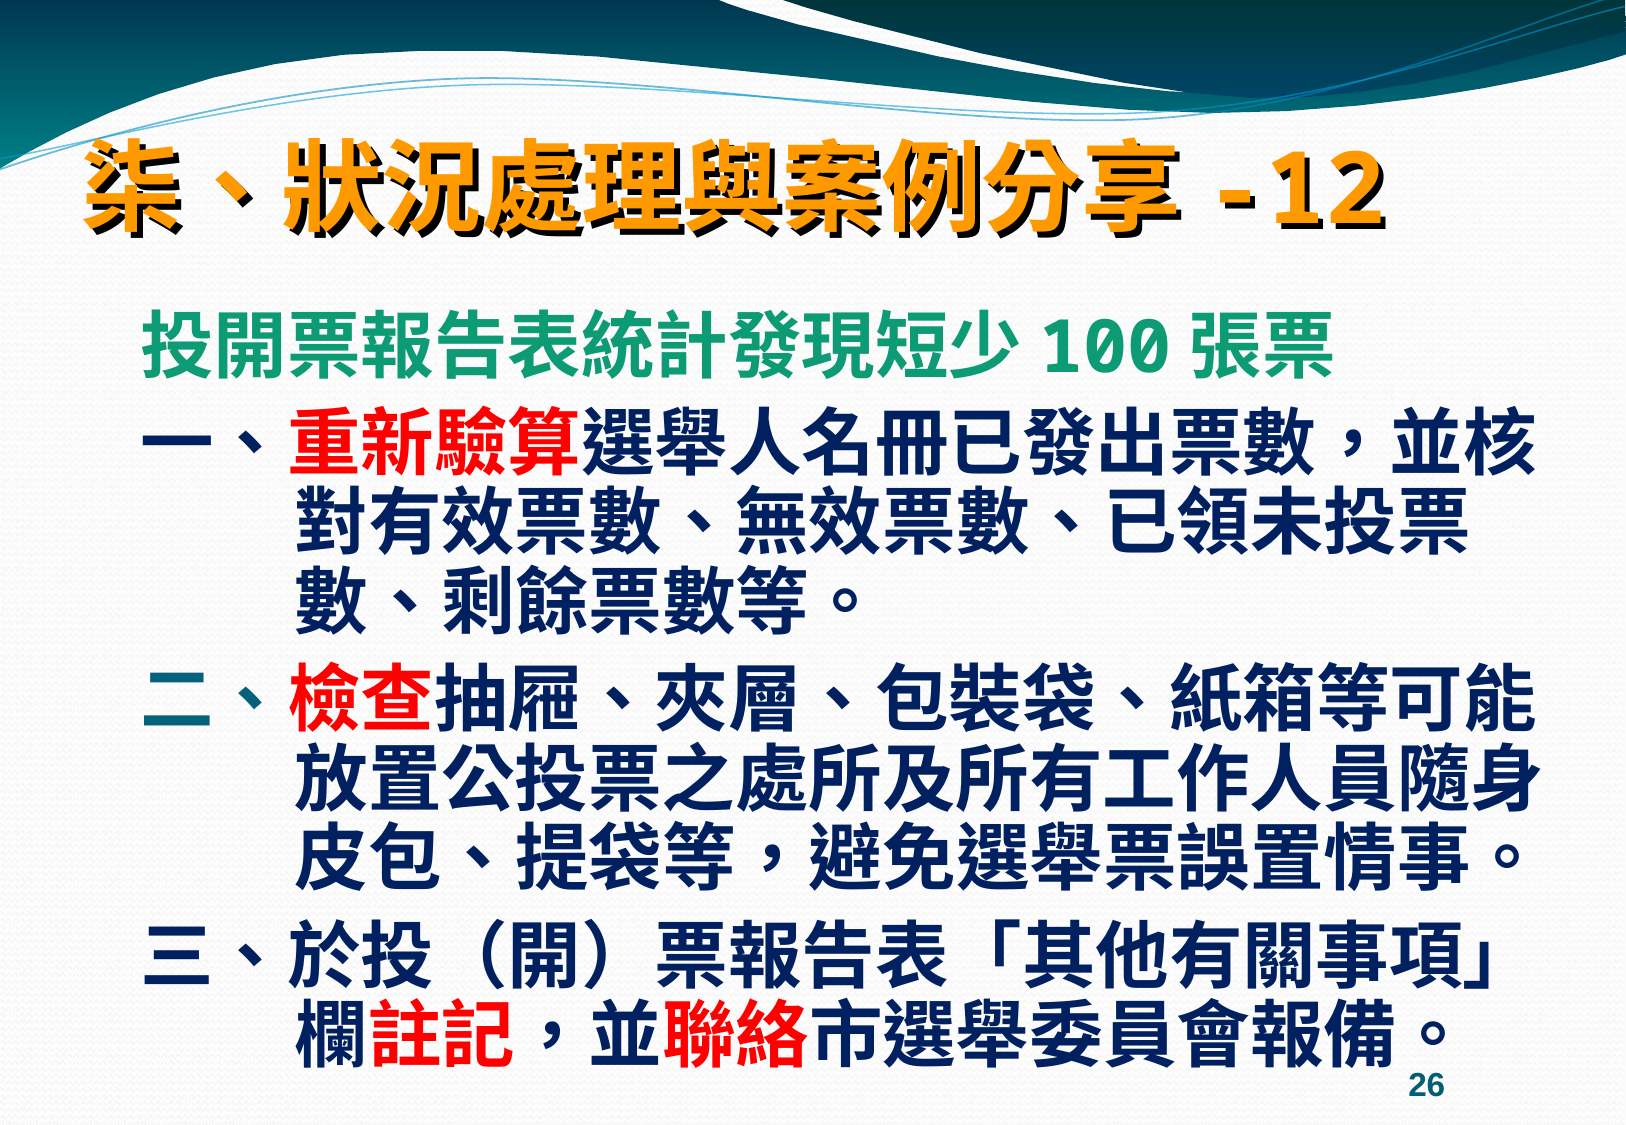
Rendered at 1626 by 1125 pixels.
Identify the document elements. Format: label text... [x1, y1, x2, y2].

text_box [1408, 1042, 1544, 1103]
list 投開票報告表統計發現短少100張票 一、重新驗算選舉人名冊已發出票數，並核 對有效票數、無效票數、已領未投票 數、剩餘票數等。 二、檢查抽屜、夾層、包裝袋、紙箱等可能 放置公投票之處所及所有工作人員隨身 皮包、提袋等，避免選舉票誤置情事。 三、於投（開）票報告表「其他有關事項」 欄註記，並聯絡市選舉委員會報備。 [81, 301, 1572, 1103]
title 柒、狀況處理與案例分享-12 [81, 99, 1544, 244]
